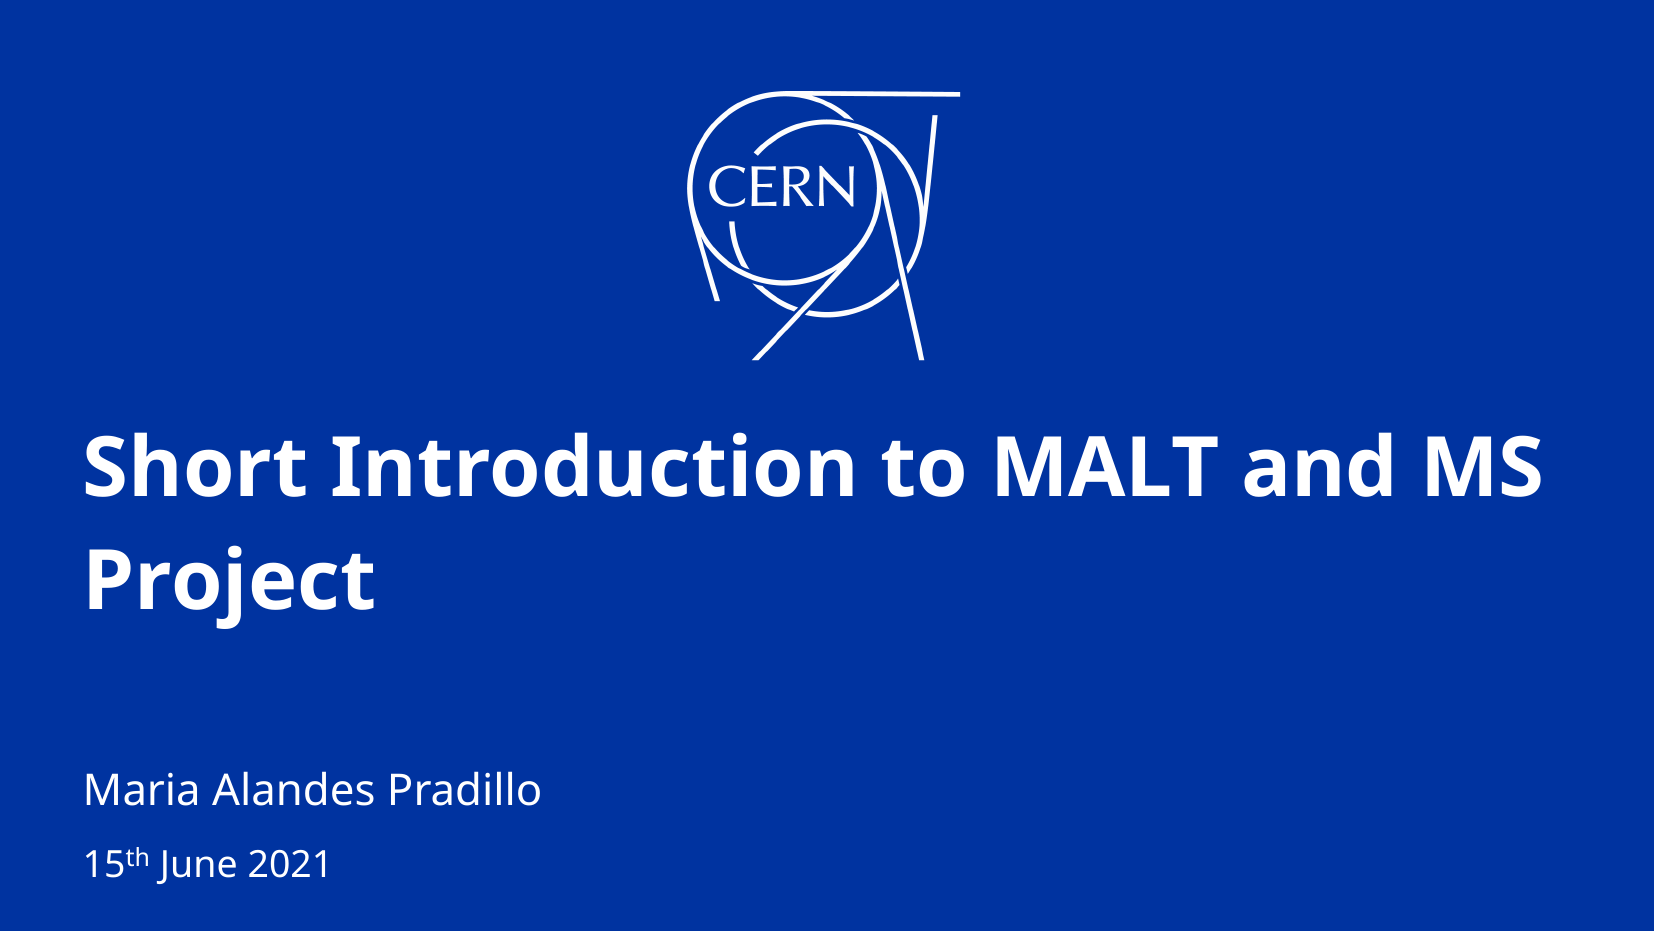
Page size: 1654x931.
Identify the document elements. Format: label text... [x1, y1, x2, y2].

title Short Introduction to MALT and MS Project [82, 407, 1571, 728]
picture [679, 82, 971, 372]
list Maria Alandes Pradillo 15th June 2021 [82, 758, 1571, 898]
